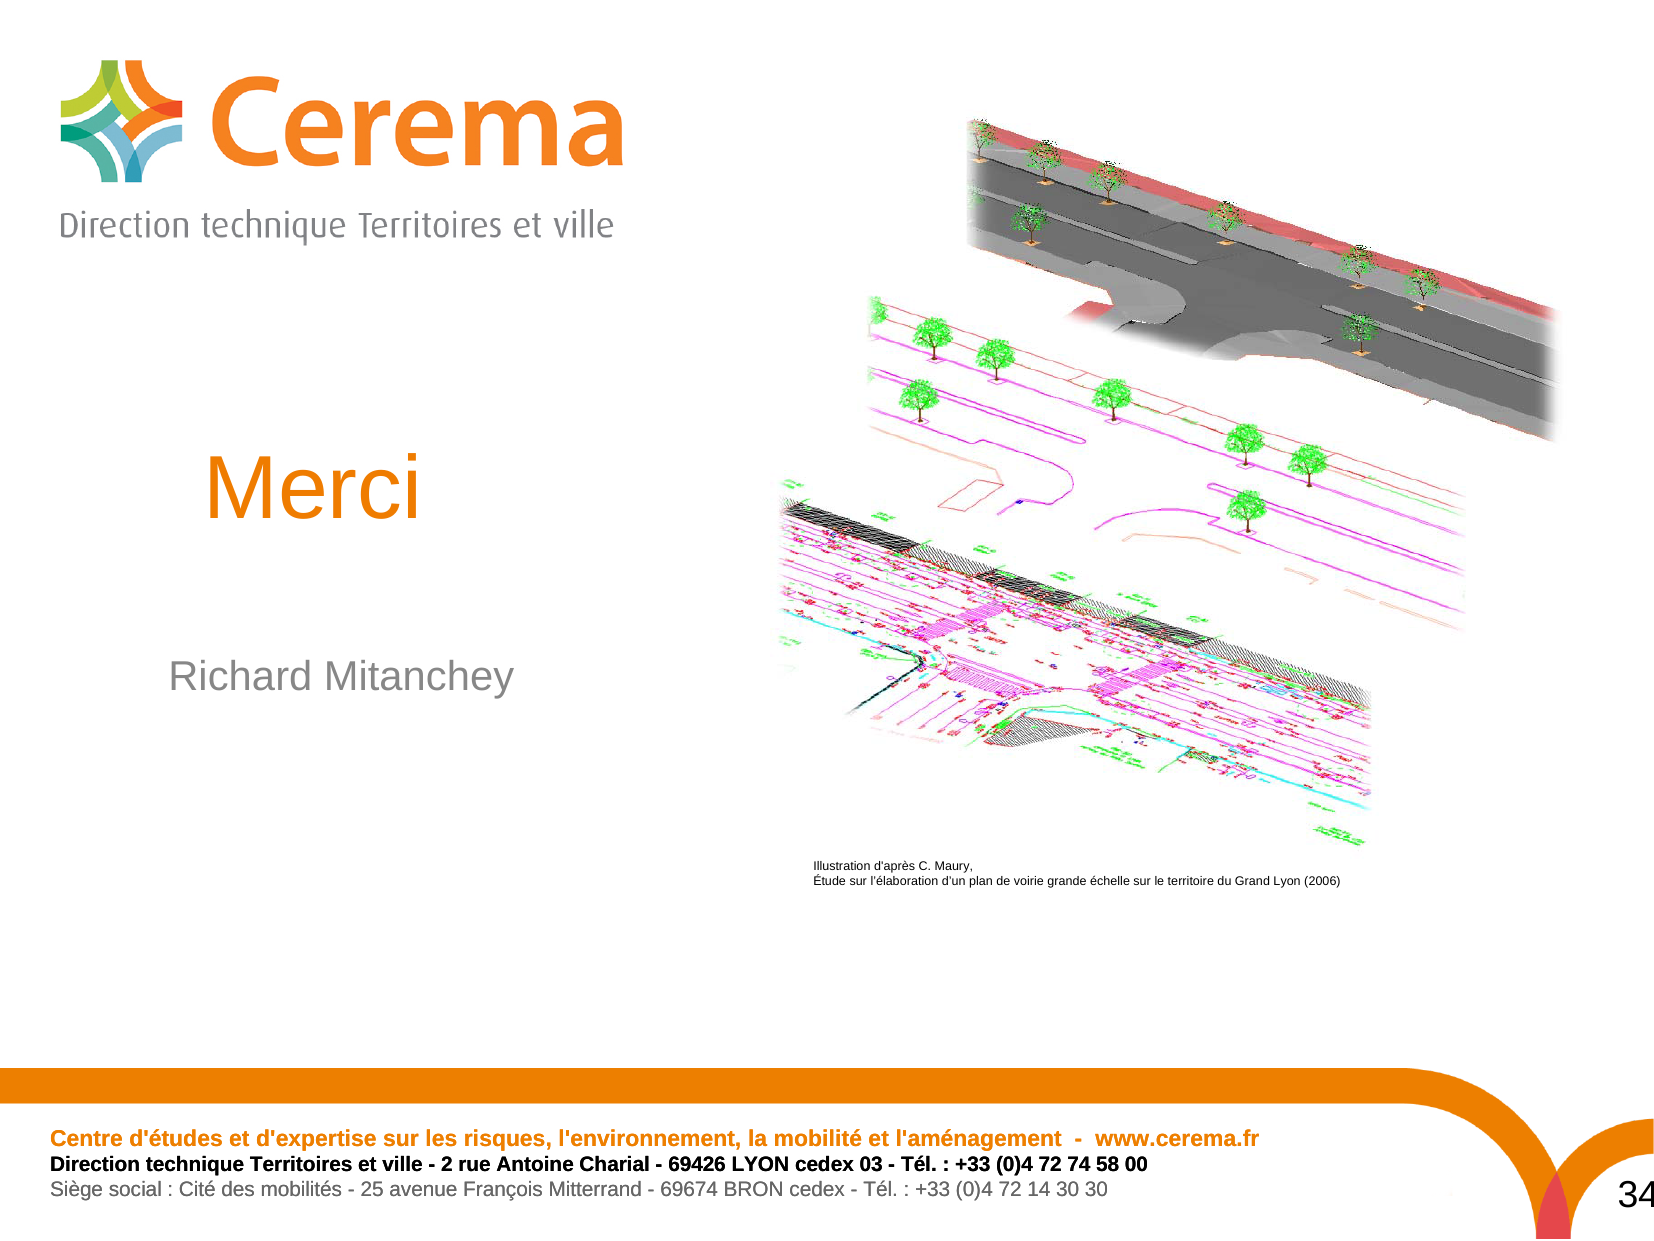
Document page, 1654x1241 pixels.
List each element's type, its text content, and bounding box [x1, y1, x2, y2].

text_box Illustration d'après C. Maury, Étude sur l’élaboration d’un plan de voirie grande échelle sur le territoire du Grand Lyon (2006) [798, 850, 1359, 896]
picture [1642, 1186, 1651, 1199]
text_box Merci [188, 442, 755, 554]
text_box Richard Mitanchey [153, 641, 1595, 957]
picture [0, 1068, 1654, 1239]
picture [0, 0, 684, 291]
picture [755, 94, 1583, 866]
text_box Centre d'études et d'expertise sur les risques, l'environnement, la mobilité et l'aménagement - www.cerema.fr Direction technique Territoires et ville - 2 rue Antoine Charial - 69426 LYON cedex 03 - Tél. : +33 (0)4 72 74 58 00 Siège social : Cité des mobilités - 25 avenue François Mitterrand - 69674 BRON cedex - Tél. : +33 (0)4 72 14 30 30 [35, 1116, 1394, 1217]
